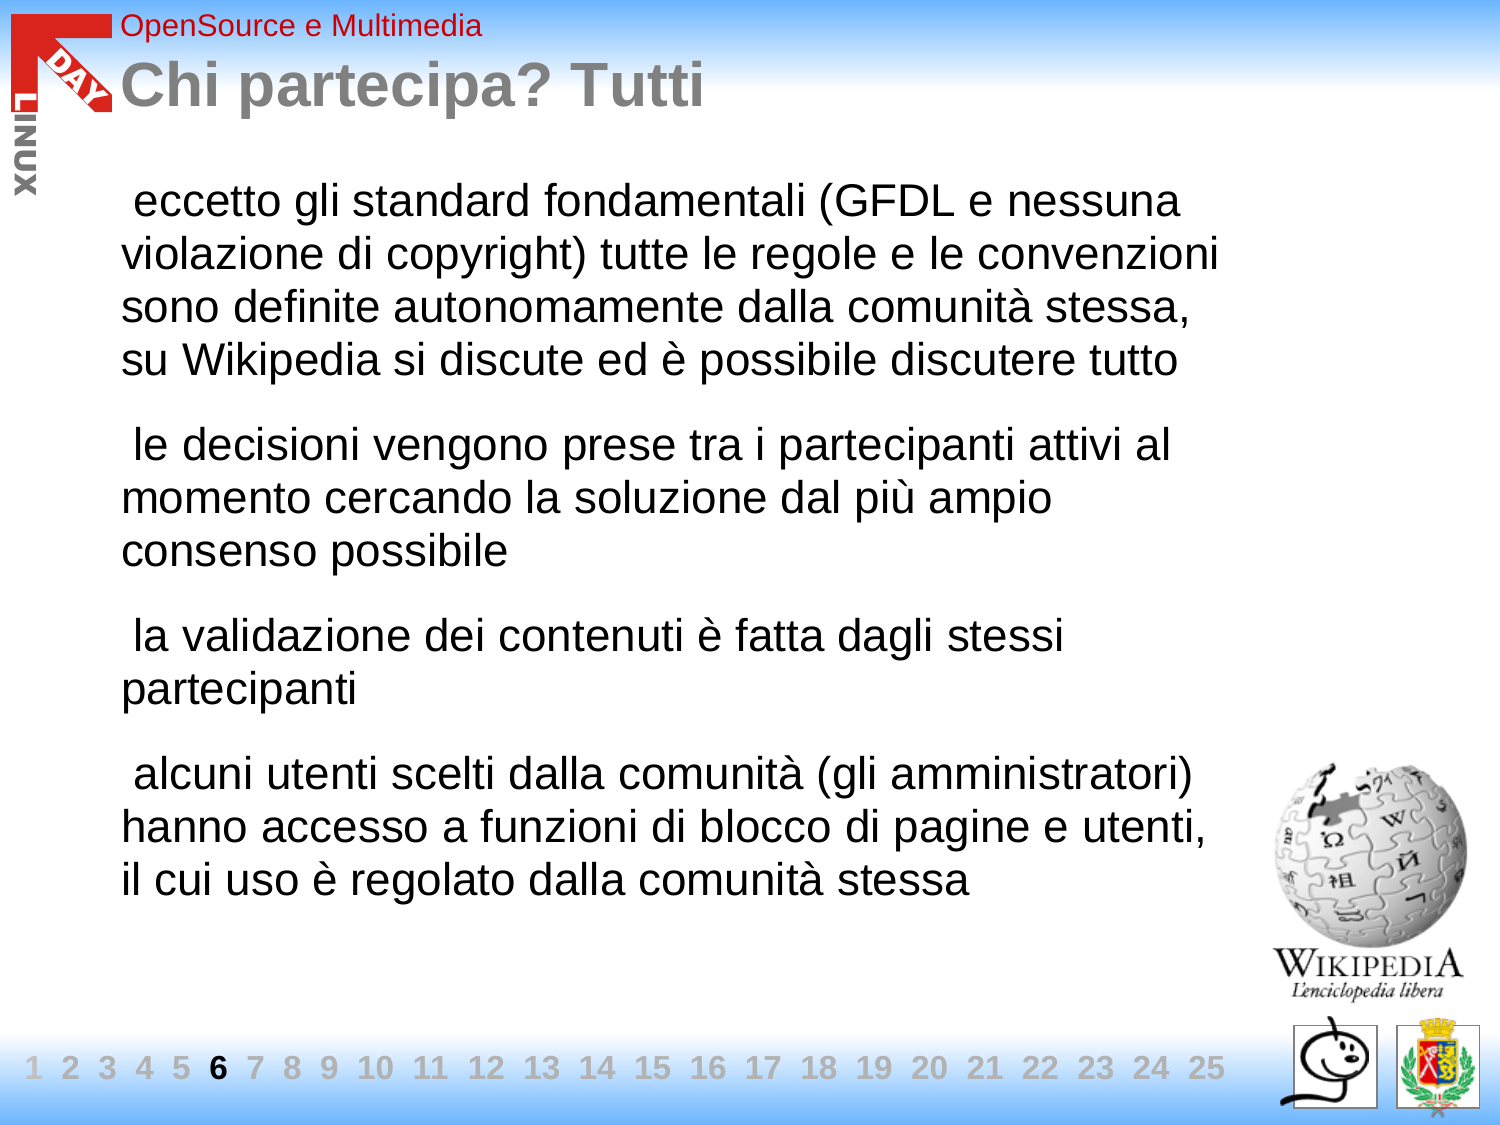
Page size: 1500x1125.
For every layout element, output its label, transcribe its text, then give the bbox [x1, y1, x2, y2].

text_box [0, 1025, 1500, 1125]
picture [1280, 1016, 1369, 1106]
text_box [0, 0, 1500, 91]
chart [1265, 762, 1477, 1005]
text_box 1 2 3 4 5 6 7 8 9 10 11 12 13 14 15 16 17 18 19 20 21 22 23 24 25 [24, 1049, 1267, 1087]
text_box eccetto gli standard fondamentali (GFDL e nessuna violazione di copyright) tutte le regole e le convenzioni sono definite autonomamente dalla comunità stessa, su Wikipedia si discute ed è possibile discutere tutto le decisioni vengono prese tra i partecipanti attivi al momento cercando la soluzione dal più ampio consenso possibile la validazione dei contenuti è fatta dagli stessi partecipanti alcuni utenti scelti dalla comunità (gli amministratori) hanno accesso a funzioni di blocco di pagine e utenti, il cui uso è regolato dalla comunità stessa [106, 164, 1241, 914]
text_box Chi partecipa? Tutti [120, 50, 1479, 120]
text_box OpenSource e Multimedia [120, 7, 1479, 43]
picture [1401, 1018, 1475, 1118]
picture [11, 14, 112, 196]
